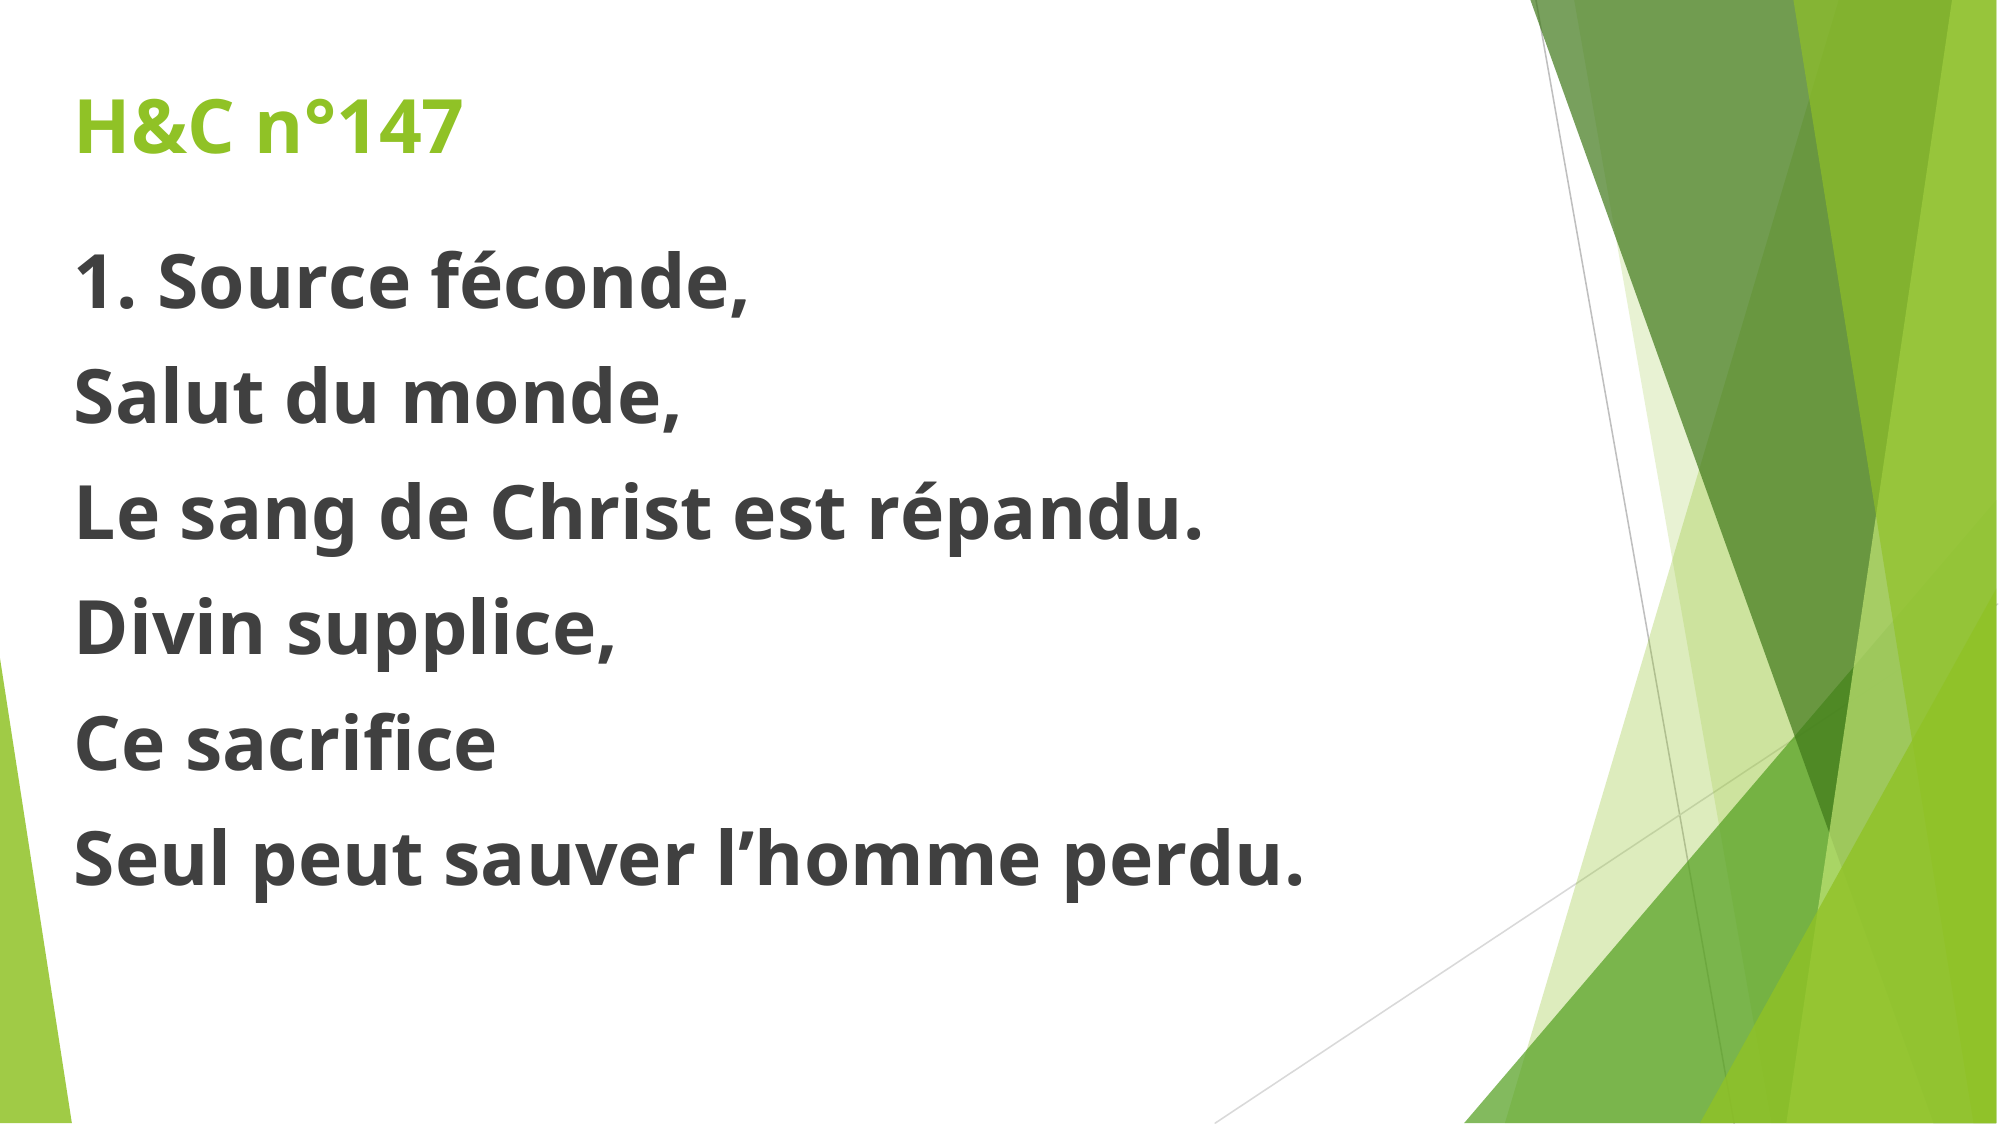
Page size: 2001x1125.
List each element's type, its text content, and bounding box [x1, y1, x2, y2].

text_box H&C n°147 [59, 70, 1522, 178]
text_box 1. Source féconde, Salut du monde, Le sang de Christ est répandu. Divin supplice, Ce sacrifice Seul peut sauver l’homme perdu. [58, 212, 2001, 1037]
